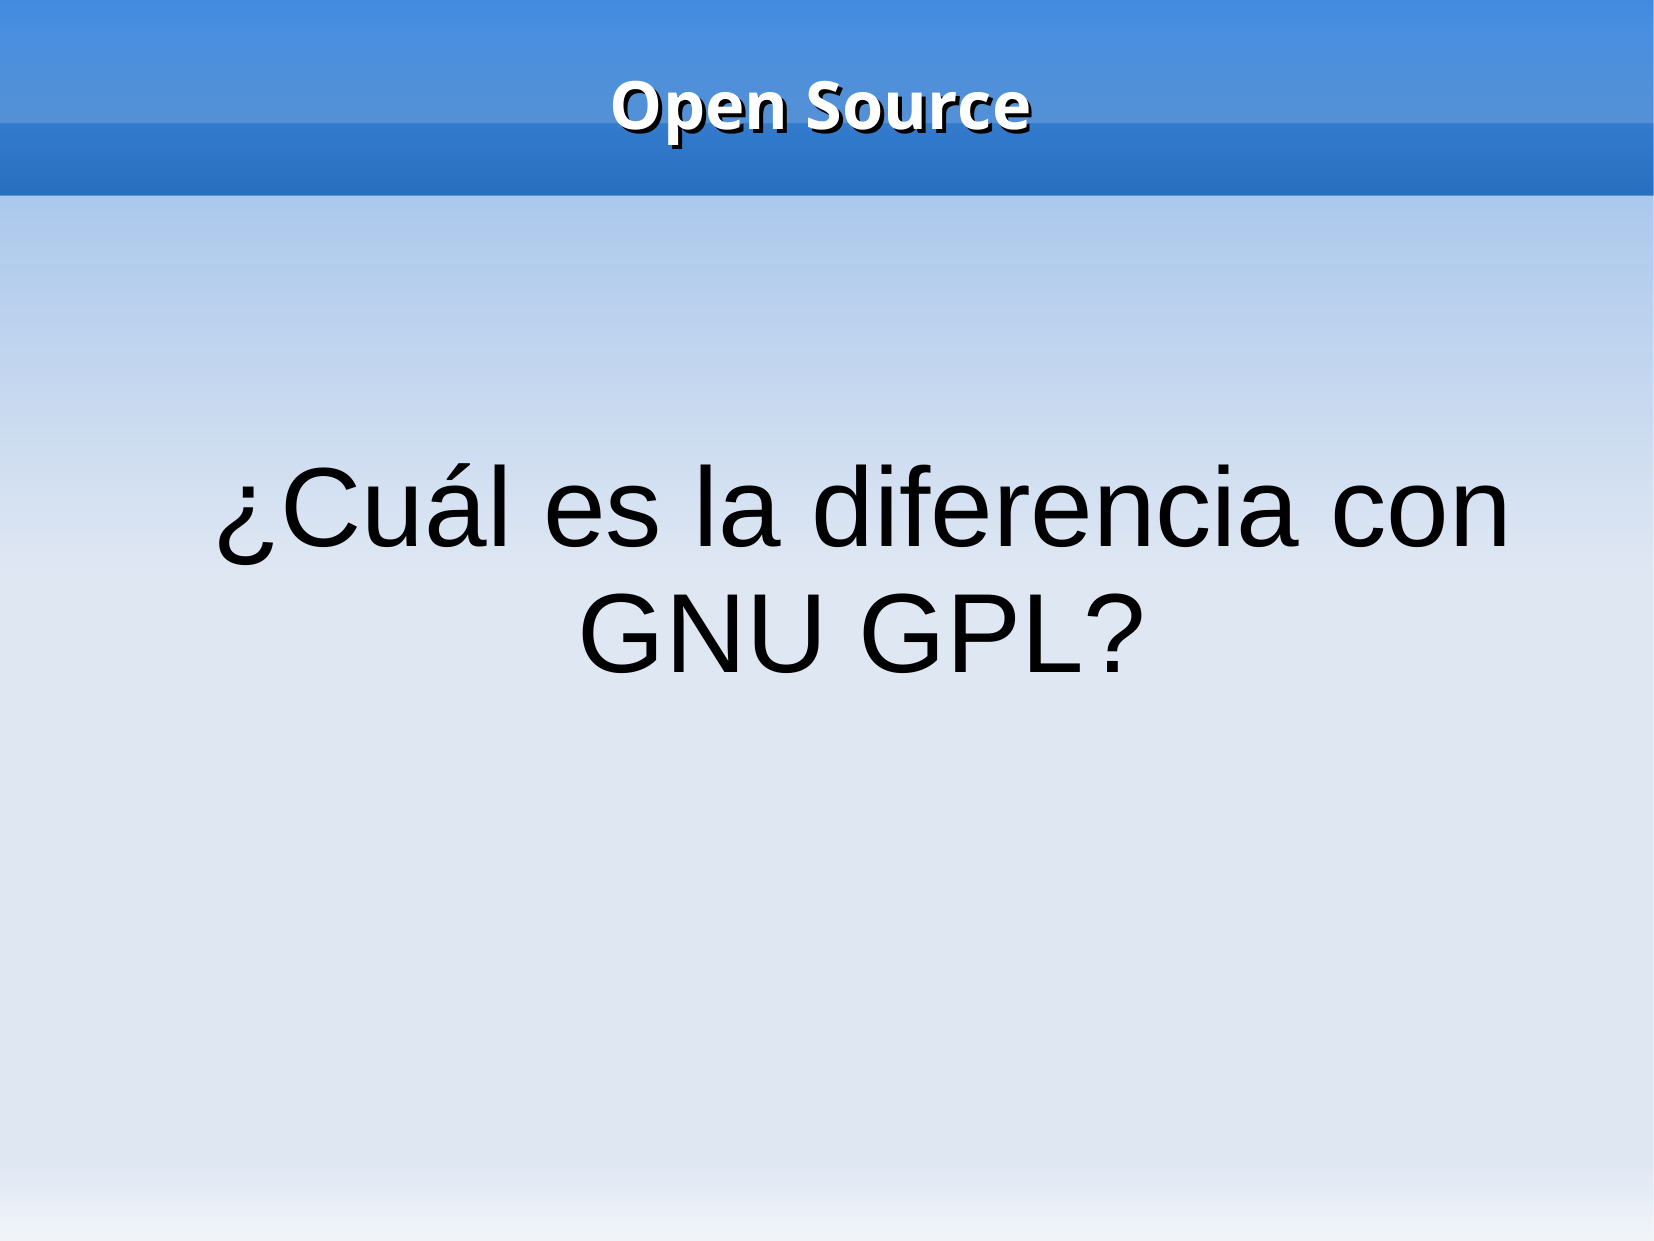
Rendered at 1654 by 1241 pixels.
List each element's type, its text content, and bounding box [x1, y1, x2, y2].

list ¿Cuál es la diferencia con GNU GPL? [82, 290, 1571, 1094]
title Open Source [76, 7, 1565, 200]
picture [0, 0, 1654, 1241]
